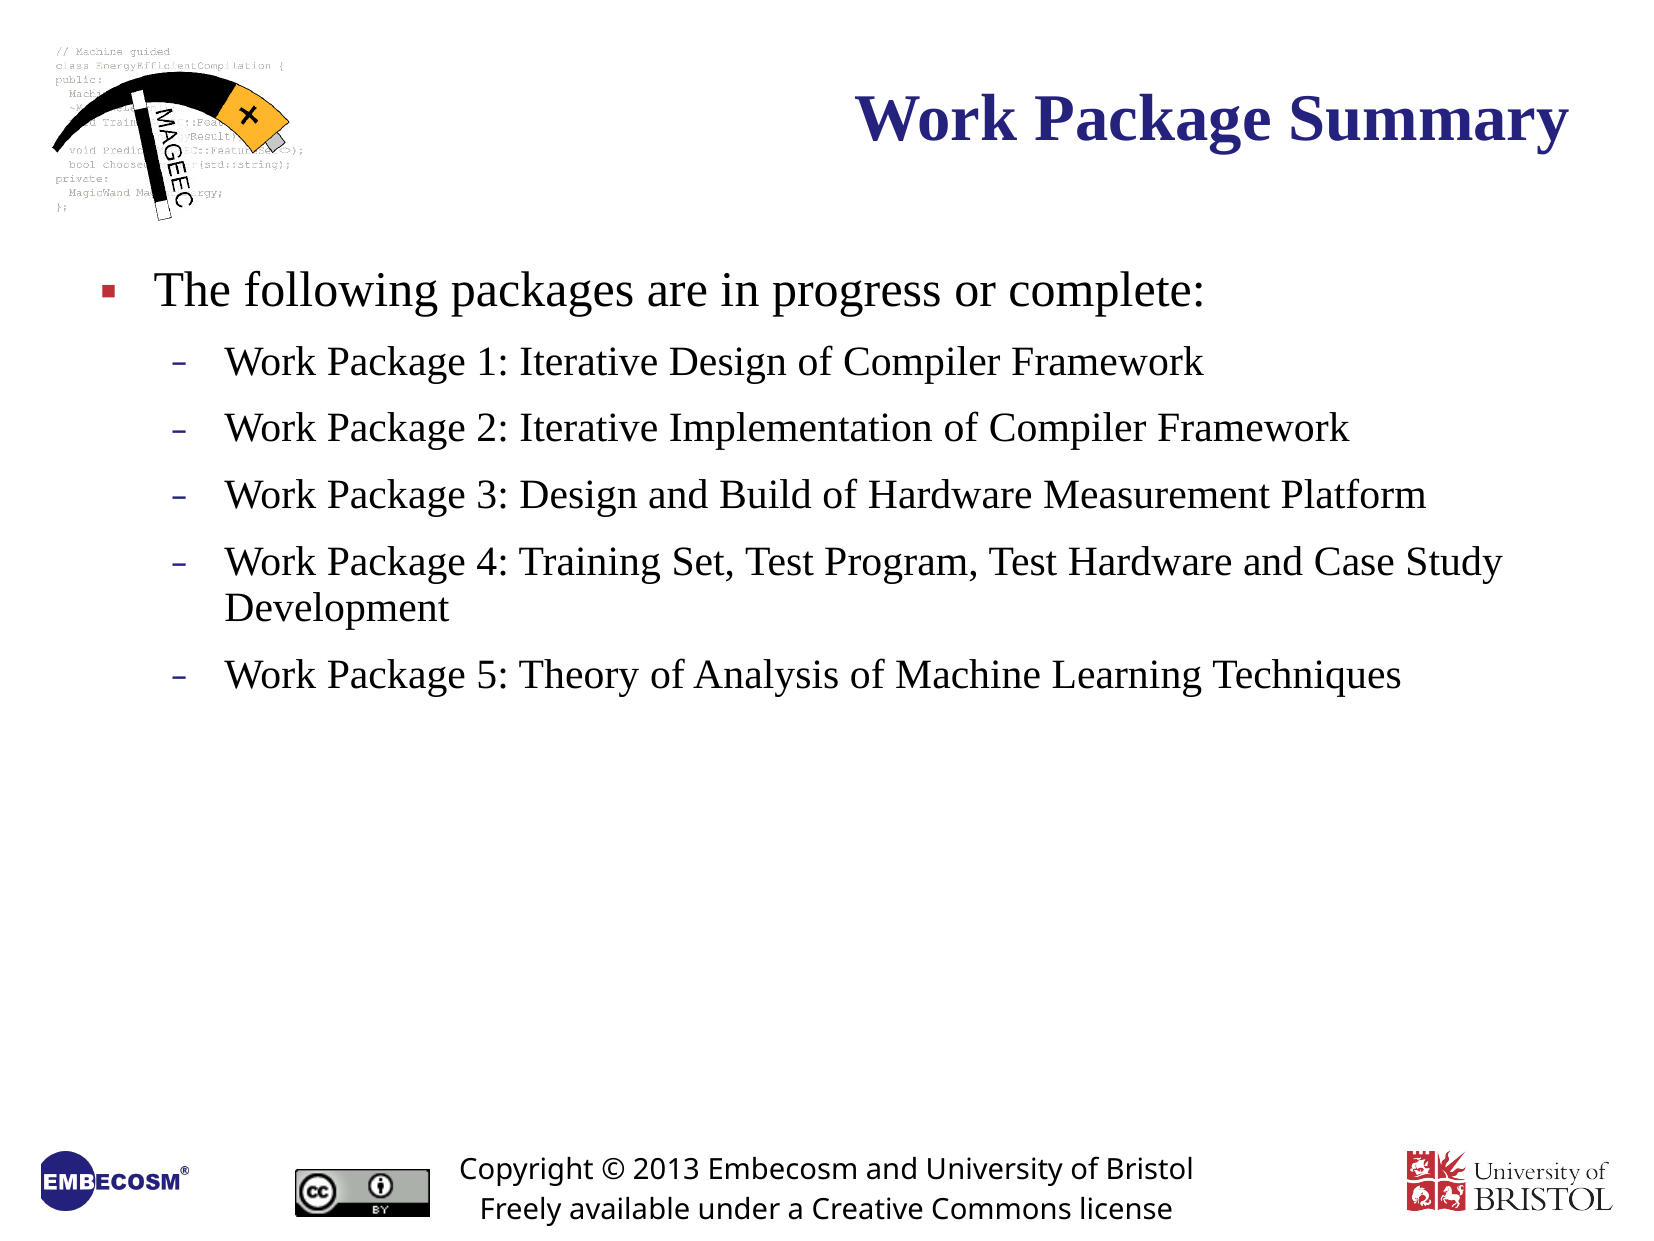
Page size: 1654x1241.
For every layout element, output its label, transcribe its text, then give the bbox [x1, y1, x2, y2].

picture [52, 47, 302, 225]
picture [1407, 1151, 1613, 1211]
picture [295, 1169, 430, 1217]
title Work Package Summary [326, 32, 1571, 205]
picture [41, 1151, 189, 1211]
list The following packages are in progress or complete: Work Package 1: Iterative Design of Compiler Framework Work Package 2: Iterative Implementation of Compiler Framework Work Package 3: Design and Build of Hardware Measurement Platform Work Package 4: Training Set, Test Program, Test Hardware and Case Study Development Work Package 5: Theory of Analysis of Machine Learning Techniques [82, 261, 1571, 982]
